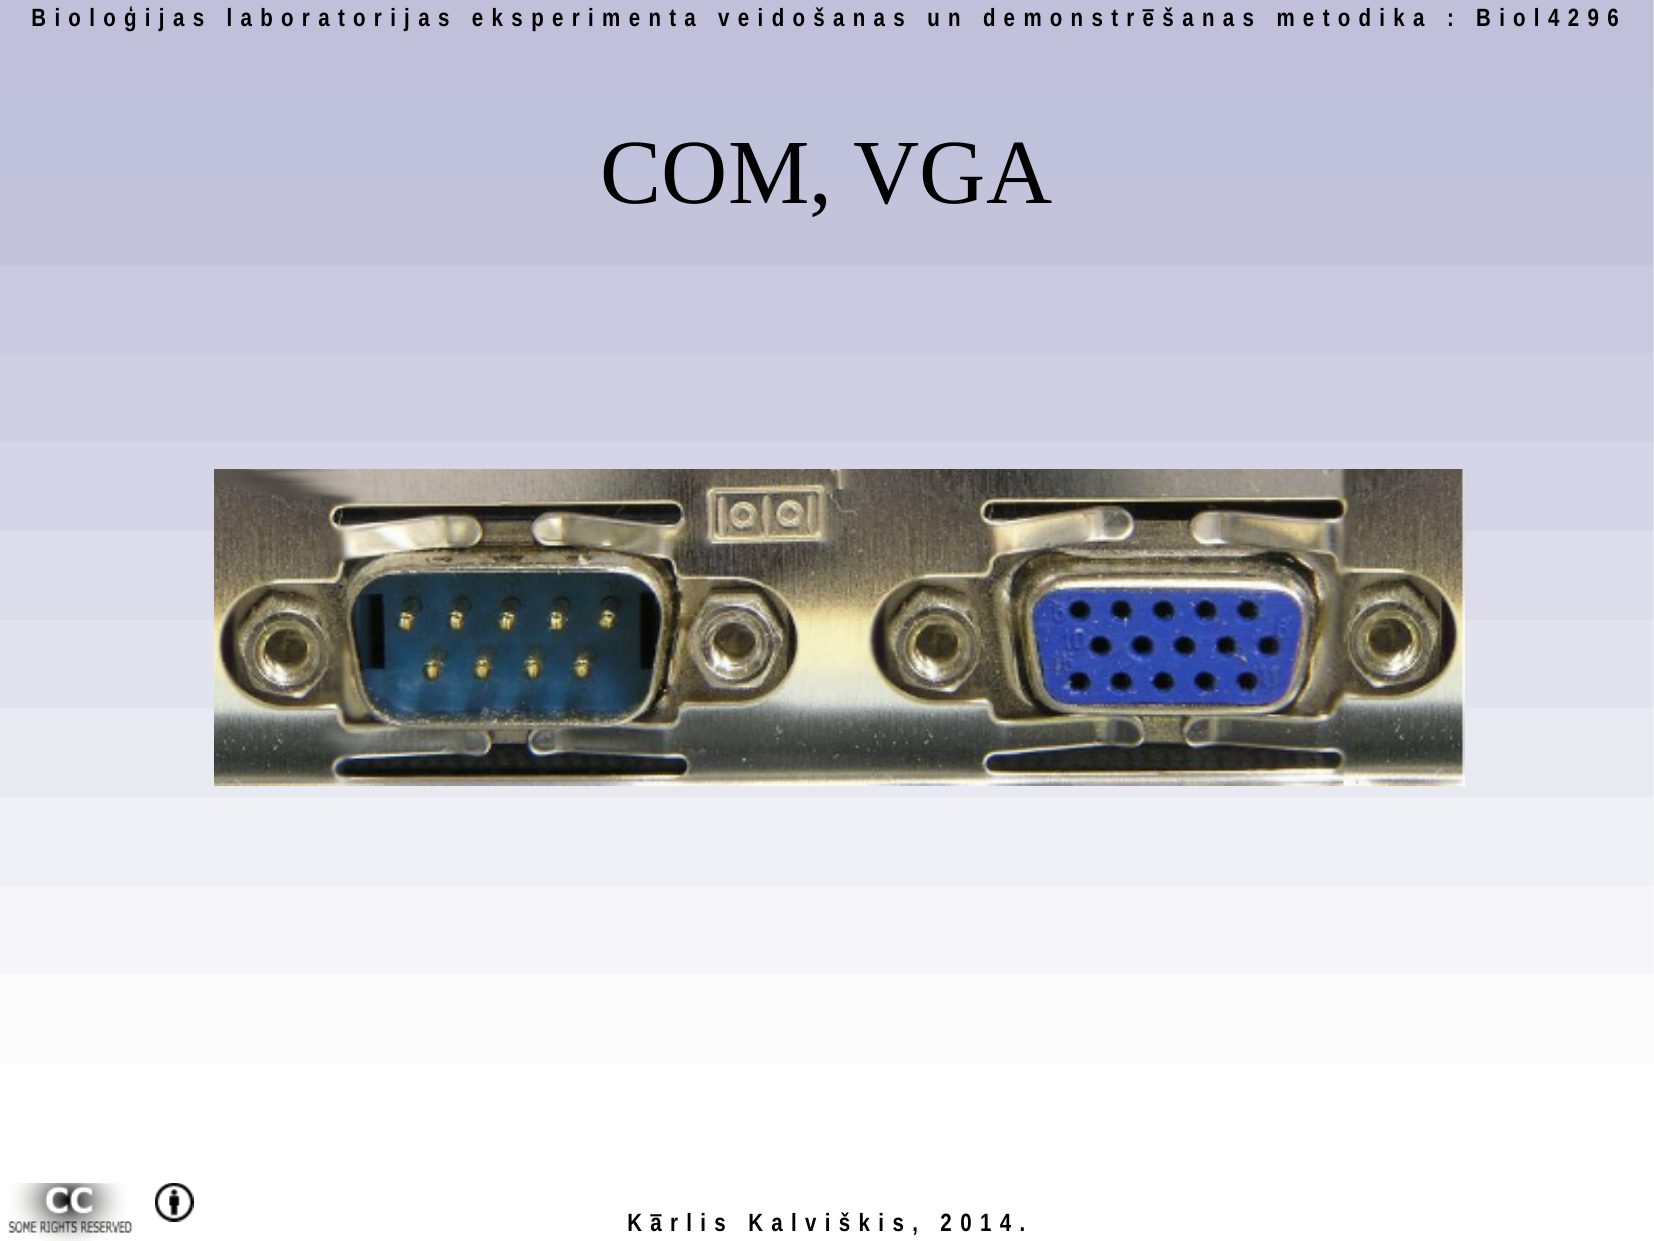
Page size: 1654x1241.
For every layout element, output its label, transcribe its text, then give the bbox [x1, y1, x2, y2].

title COM, VGA [29, 49, 1625, 296]
picture [0, 0, 1654, 1241]
